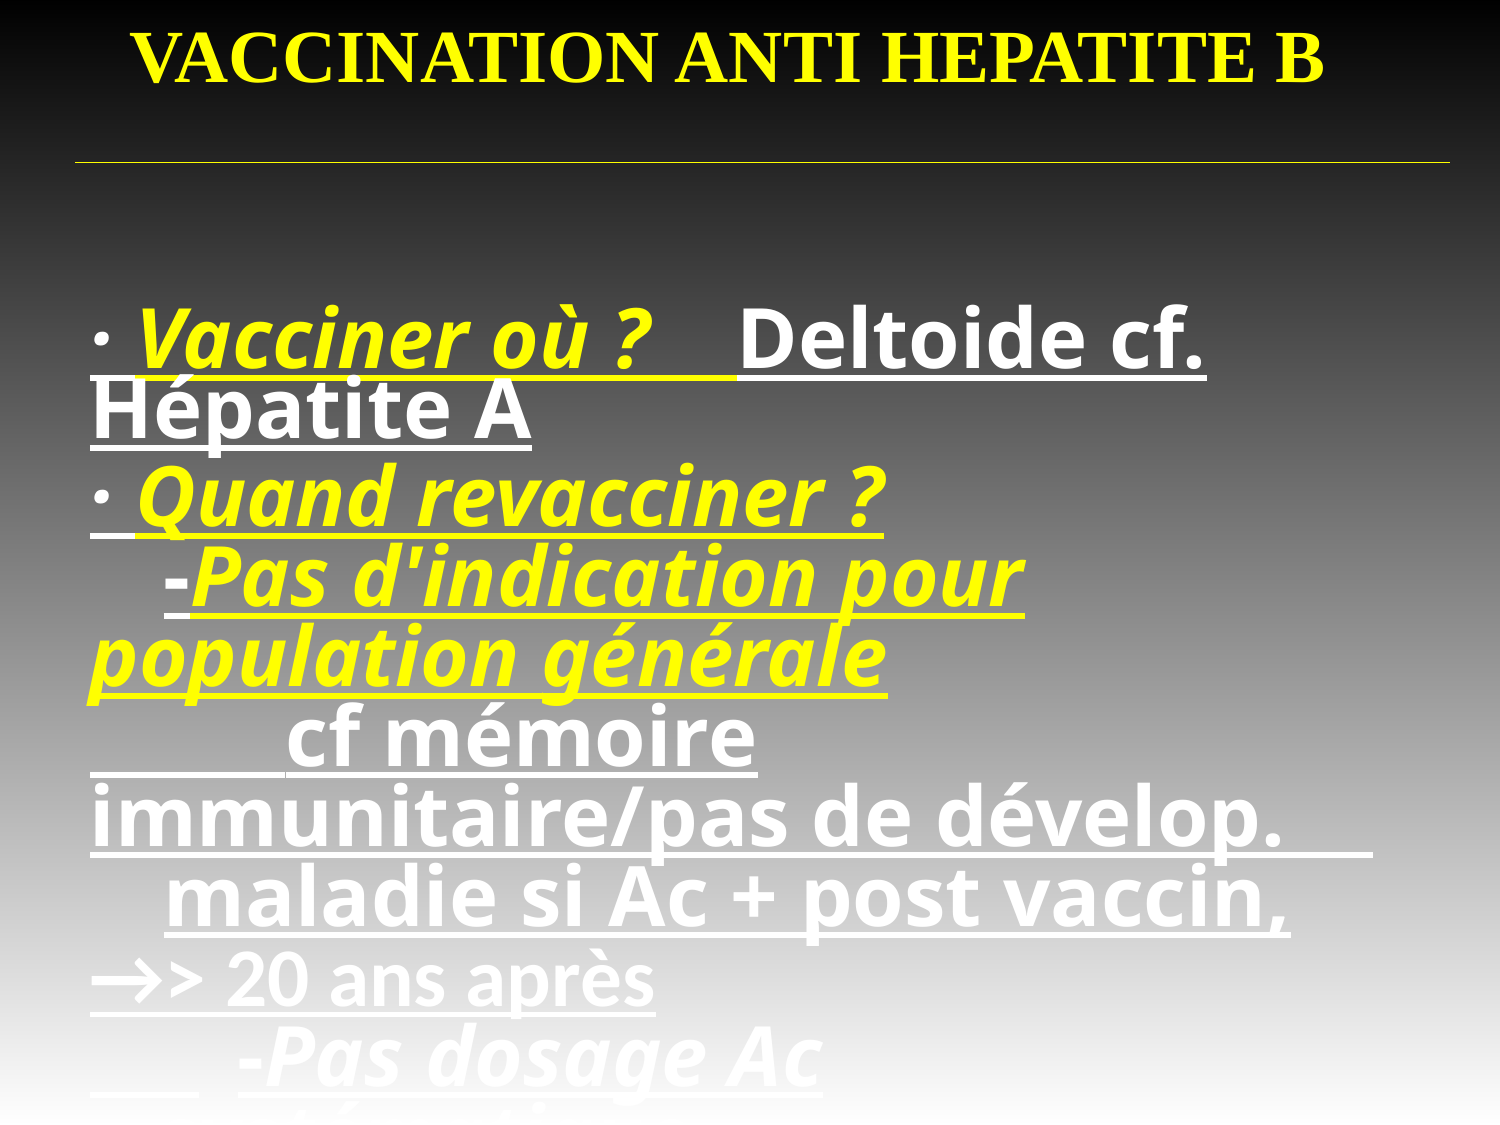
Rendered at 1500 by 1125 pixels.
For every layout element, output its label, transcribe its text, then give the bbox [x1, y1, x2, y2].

subtitle · Vacciner où ? Deltoide cf. Hépatite A · Quand revacciner ? -Pas d'indication pour population générale cf mémoire immunitaire/pas de dévelop. maladie si Ac + post vaccin, →> 20 ans après -Pas dosage Ac « systématique » Si possible: 2-3 mois après 3ème dose si fait et Ac (+) : protection « à vie » · Que faire si vaccination partielle ? Reprendre là où schéma interrompu ! [75, 224, 1413, 1050]
title VACCINATION ANTI HEPATITE B [0, 0, 1475, 188]
